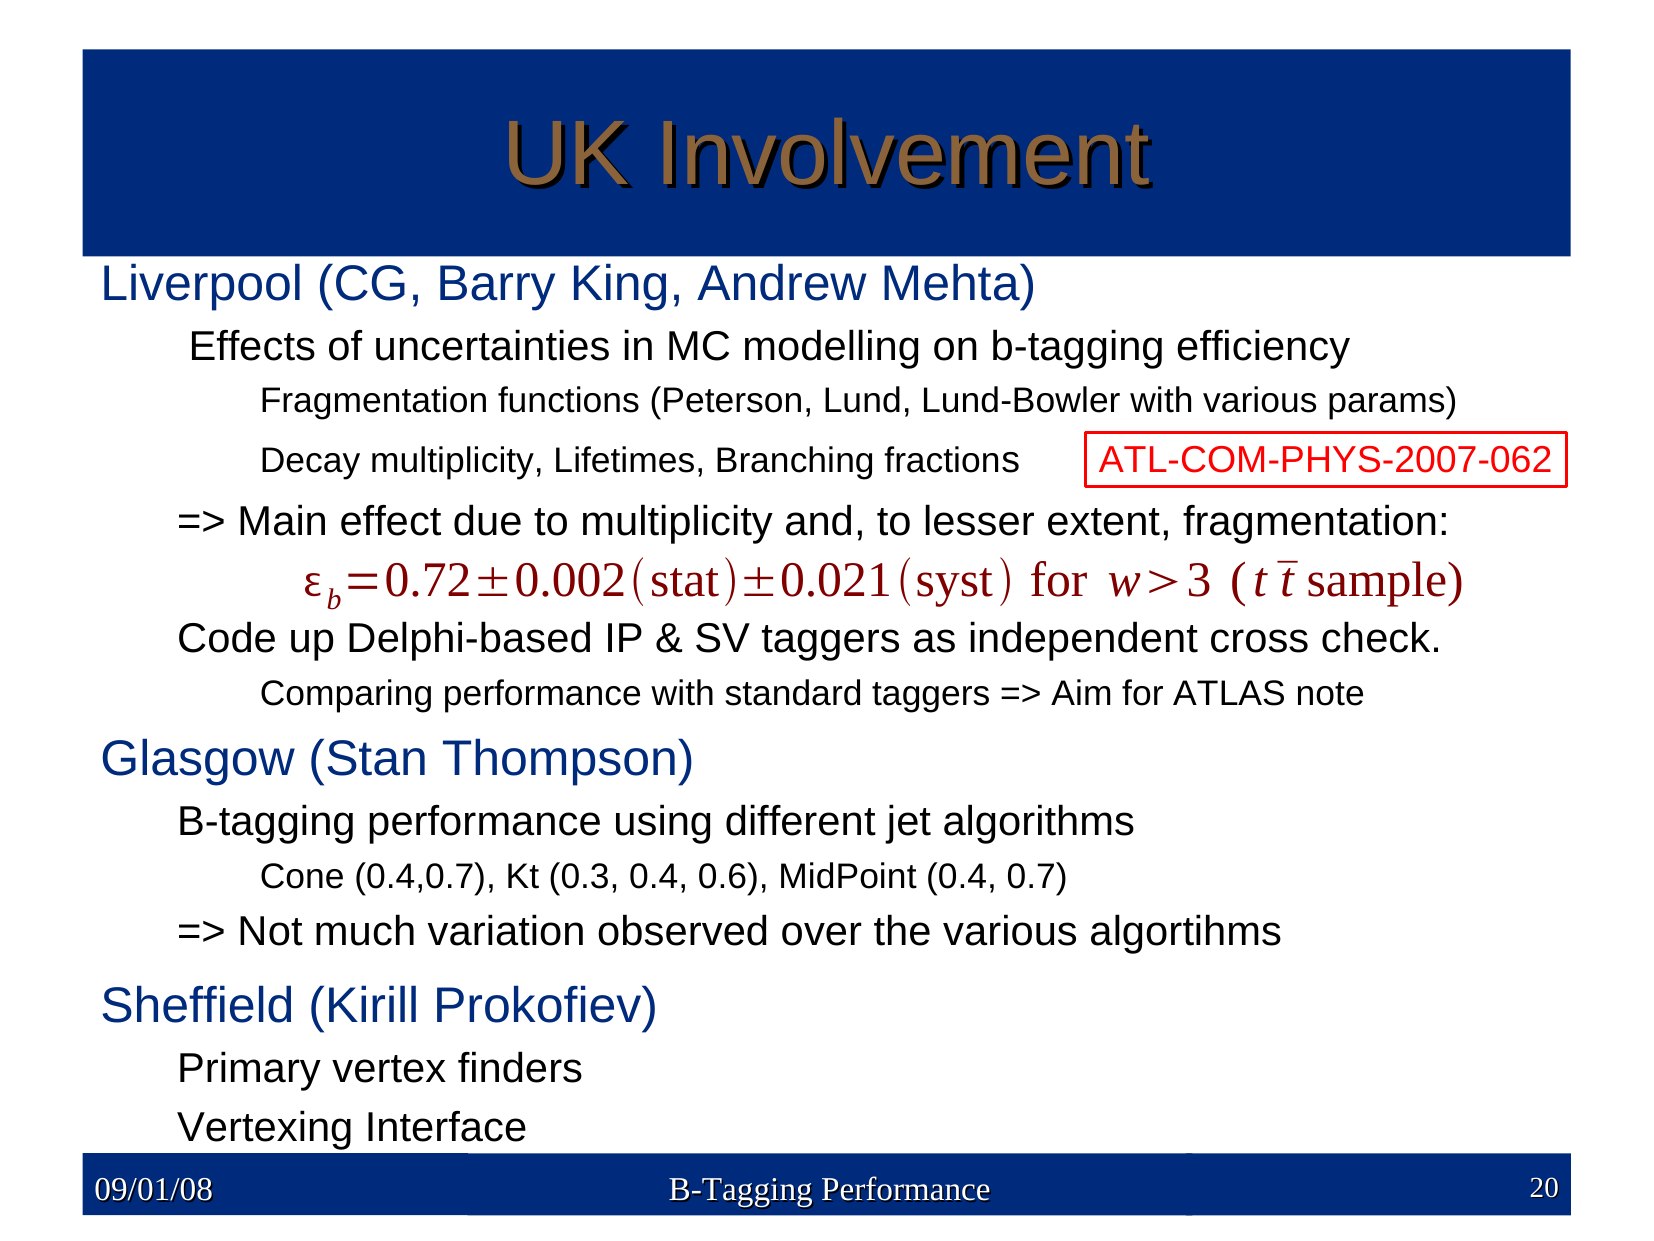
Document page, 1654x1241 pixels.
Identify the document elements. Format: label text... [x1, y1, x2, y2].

list Liverpool (CG, Barry King, Andrew Mehta) Effects of uncertainties in MC modelling on b-tagging efficiency Fragmentation functions (Peterson, Lund, Lund-Bowler with various params) Decay multiplicity, Lifetimes, Branching fractions => Main effect due to multiplicity and, to lesser extent, fragmentation: Code up Delphi-based IP & SV taggers as independent cross check. Comparing performance with standard taggers => Aim for ATLAS note Glasgow (Stan Thompson) B-tagging performance using different jet algorithms Cone (0.4,0.7), Kt (0.3, 0.4, 0.6), MidPoint (0.4, 0.7) => Not much variation observed over the various algortihms Sheffield (Kirill Prokofiev) Primary vertex finders Vertexing Interface [82, 254, 1571, 1151]
chart [295, 553, 1470, 616]
title UK Involvement [82, 49, 1571, 254]
text_box ATL-COM-PHYS-2007-062 [1085, 432, 1567, 487]
